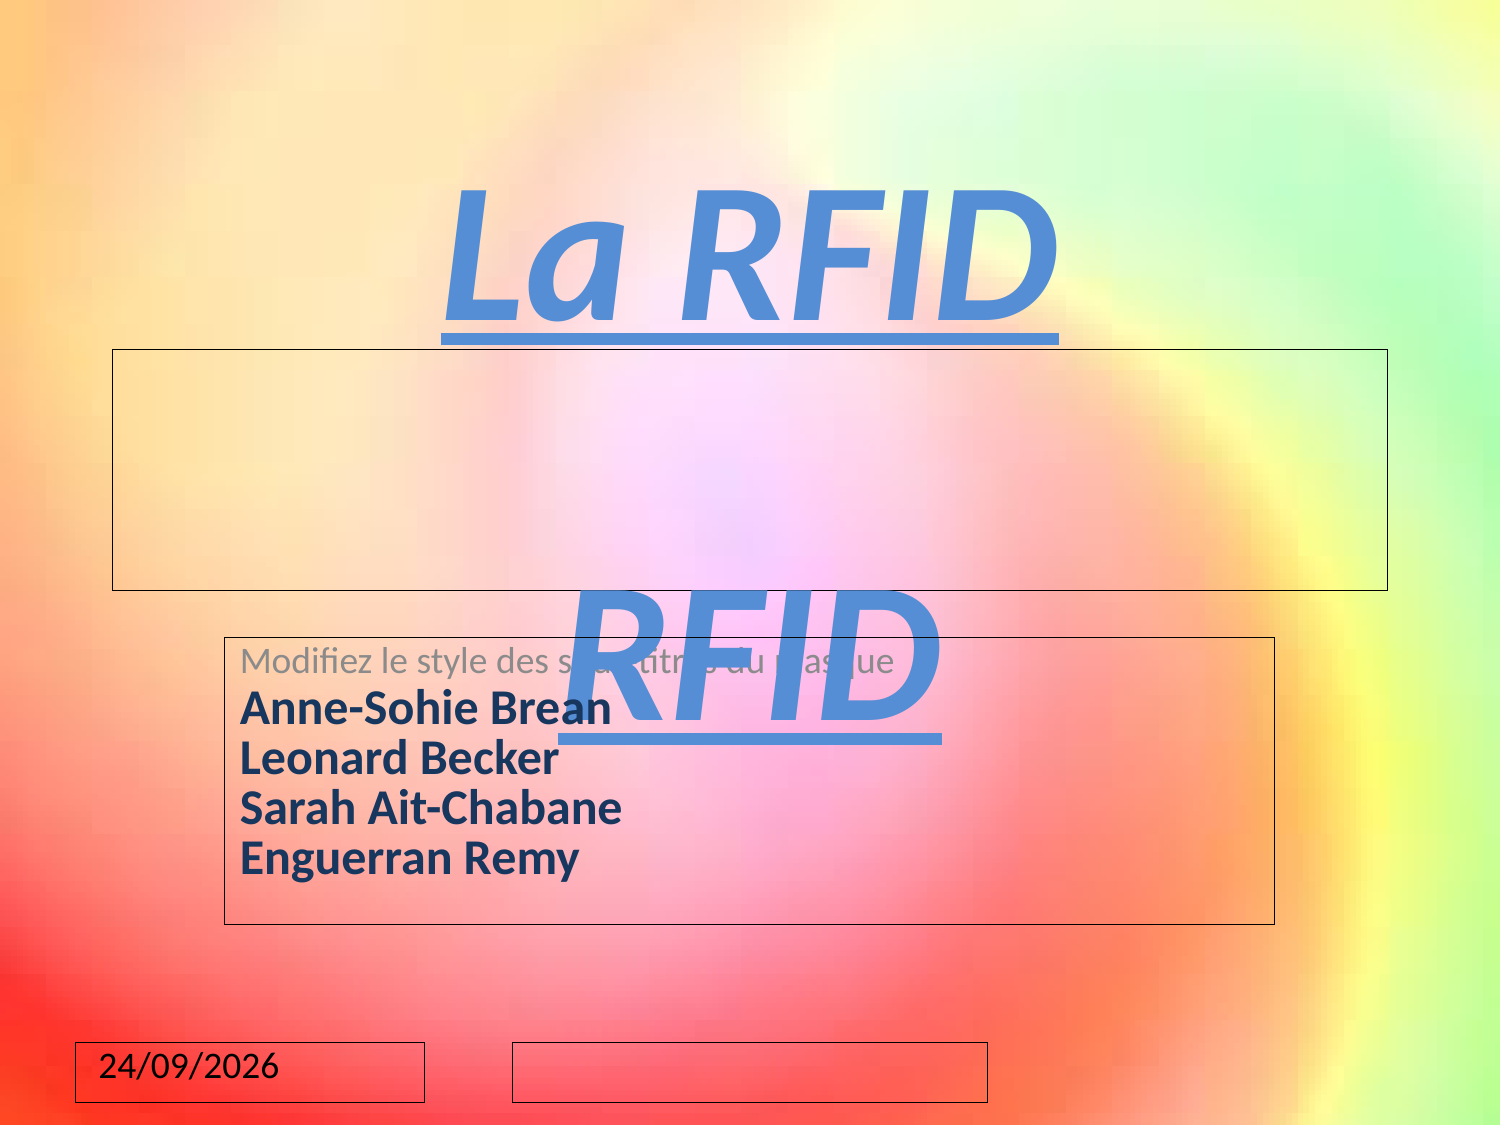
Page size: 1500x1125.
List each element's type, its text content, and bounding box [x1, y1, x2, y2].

picture [0, 0, 1500, 1125]
text_box Anne-Sohie Brean Leonard Becker Sarah Ait-Chabane Enguerran Remy [224, 637, 1275, 925]
title La RFID RFID [112, 349, 1388, 591]
